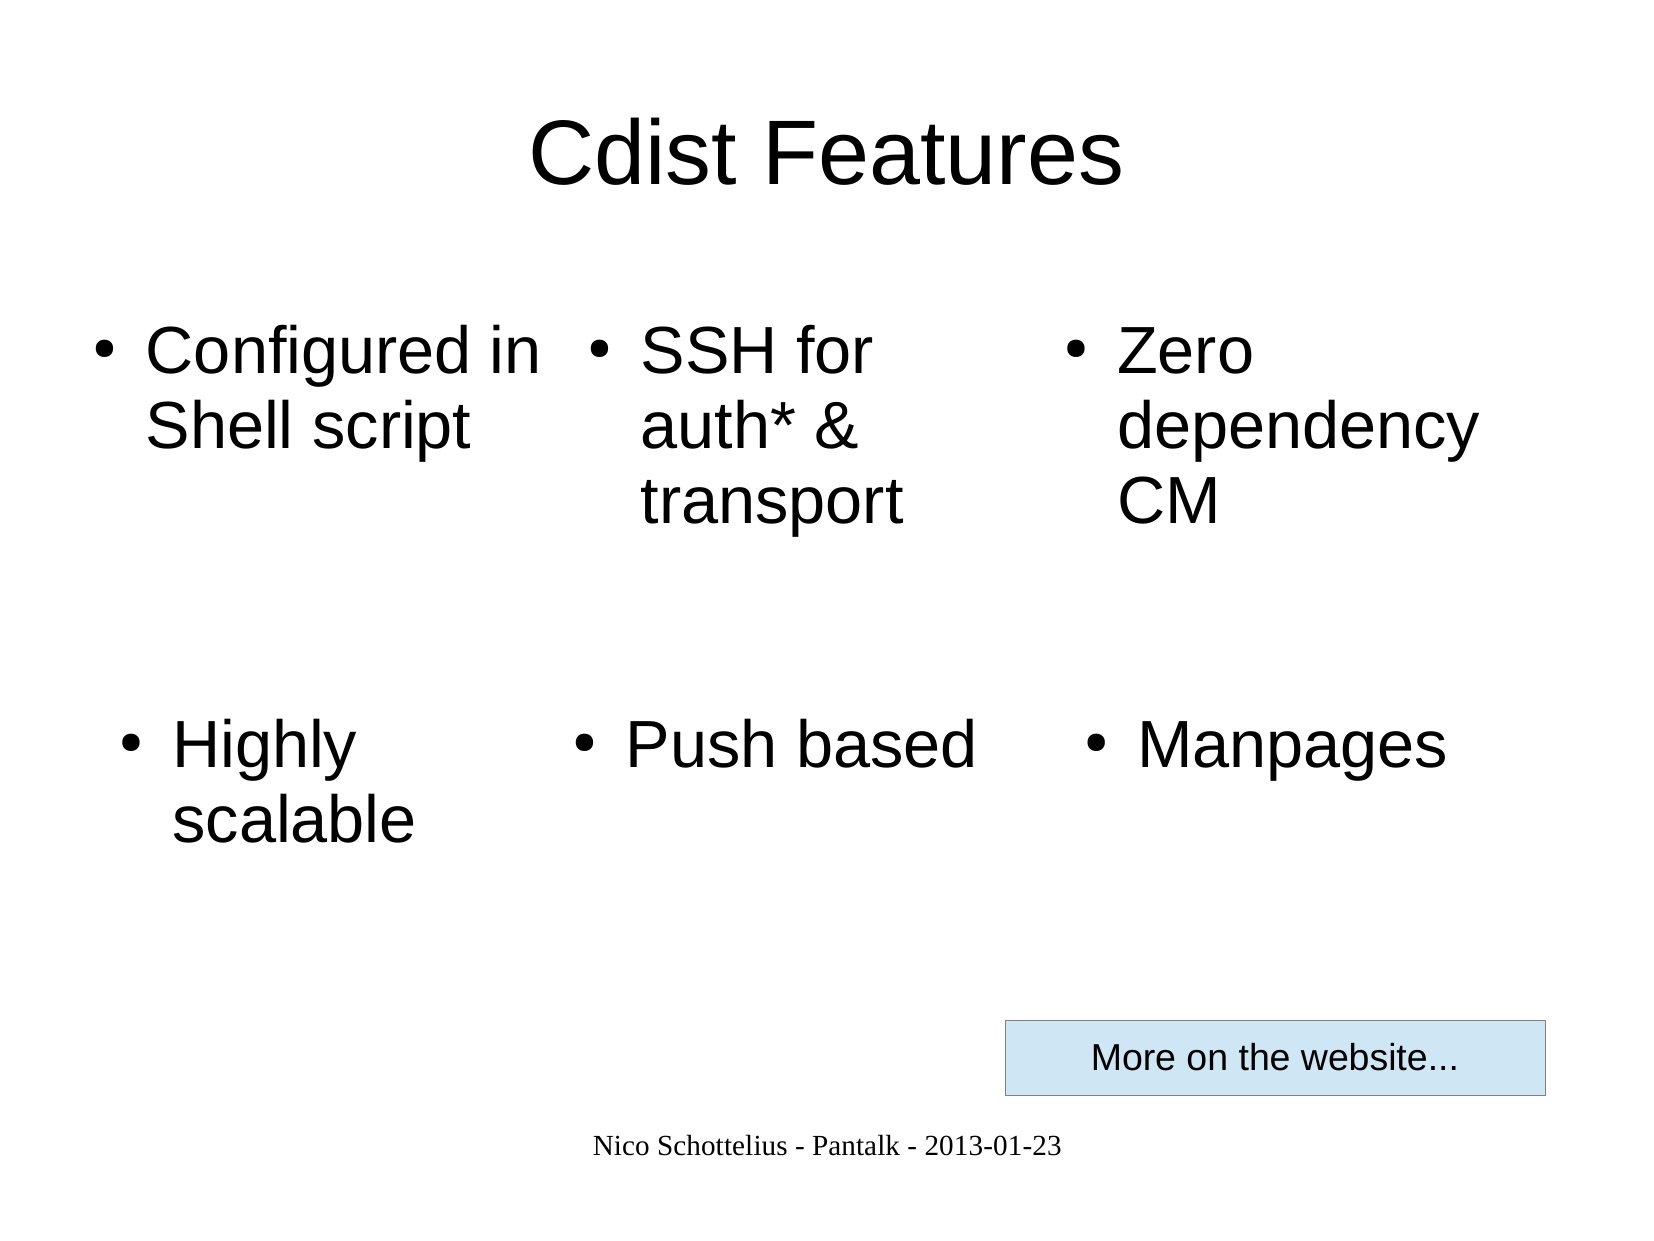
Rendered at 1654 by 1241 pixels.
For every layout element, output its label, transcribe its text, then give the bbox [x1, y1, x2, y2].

list Highly scalable [101, 706, 571, 1051]
list Zero dependency CM [1046, 313, 1516, 657]
text_box More on the website... [1005, 1020, 1546, 1096]
list Push based [571, 706, 1024, 1051]
list Manpages [1066, 706, 1536, 1020]
list SSH for auth* & transport [570, 313, 1039, 657]
title Cdist Features [82, 49, 1571, 257]
list Configured in Shell script [75, 313, 544, 657]
